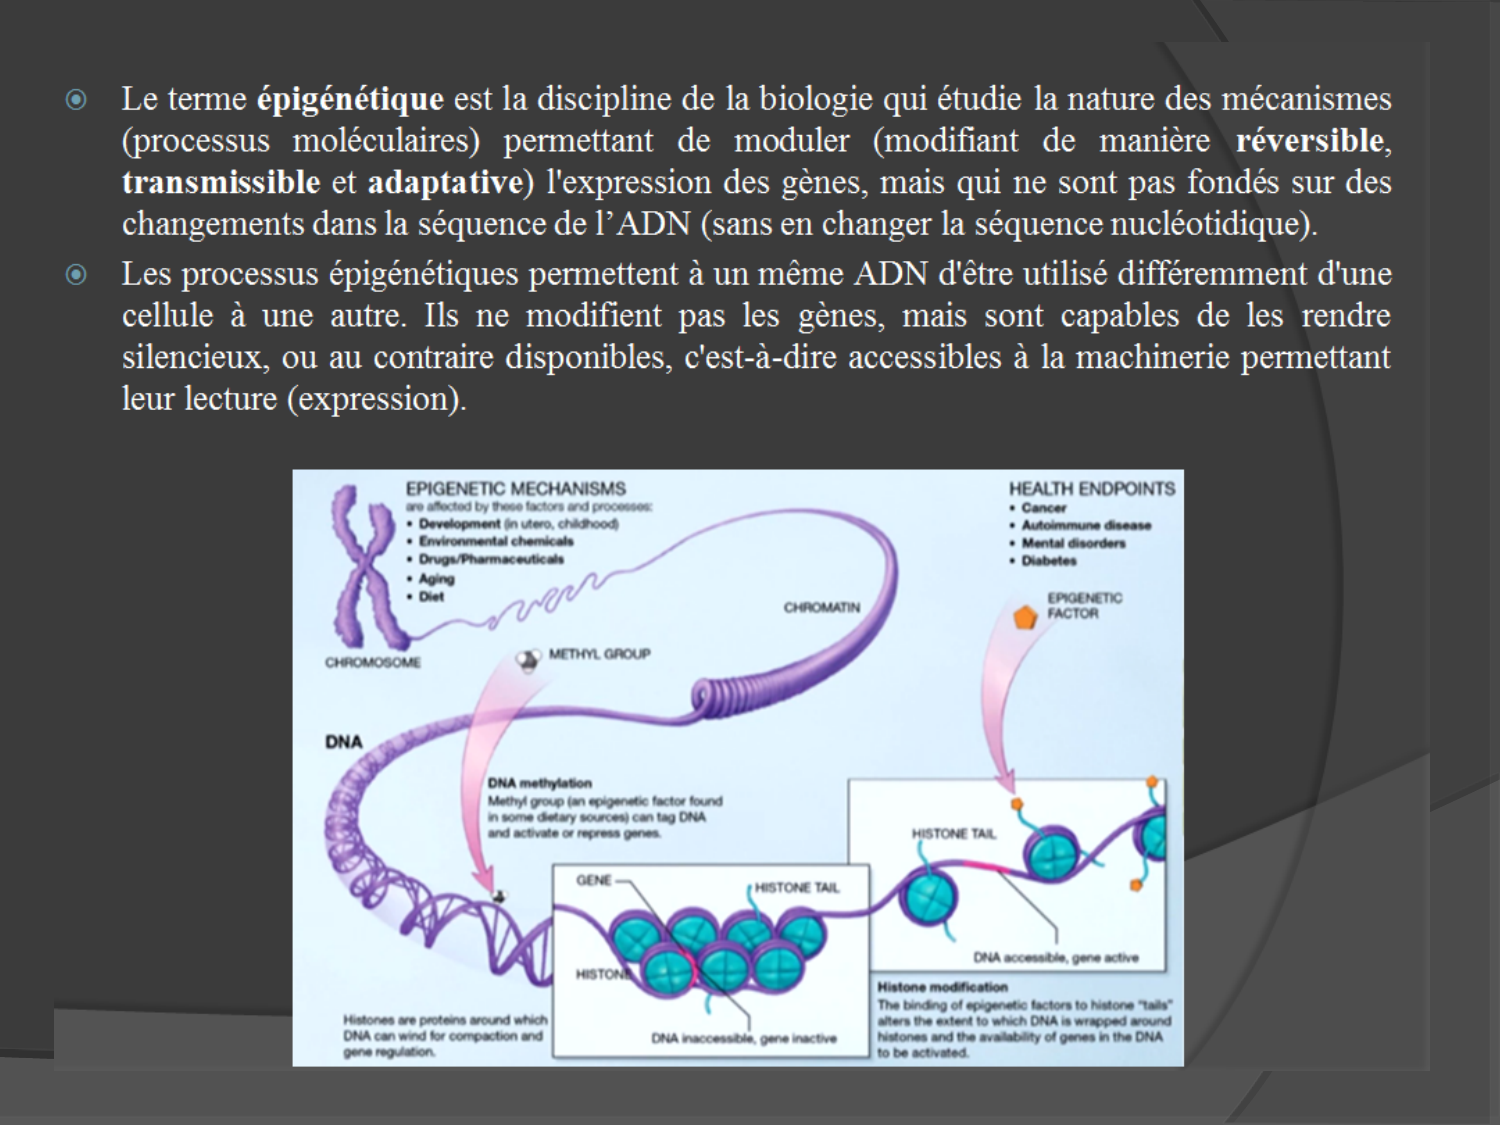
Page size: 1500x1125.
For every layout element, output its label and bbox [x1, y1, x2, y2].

picture [54, 42, 1430, 1071]
